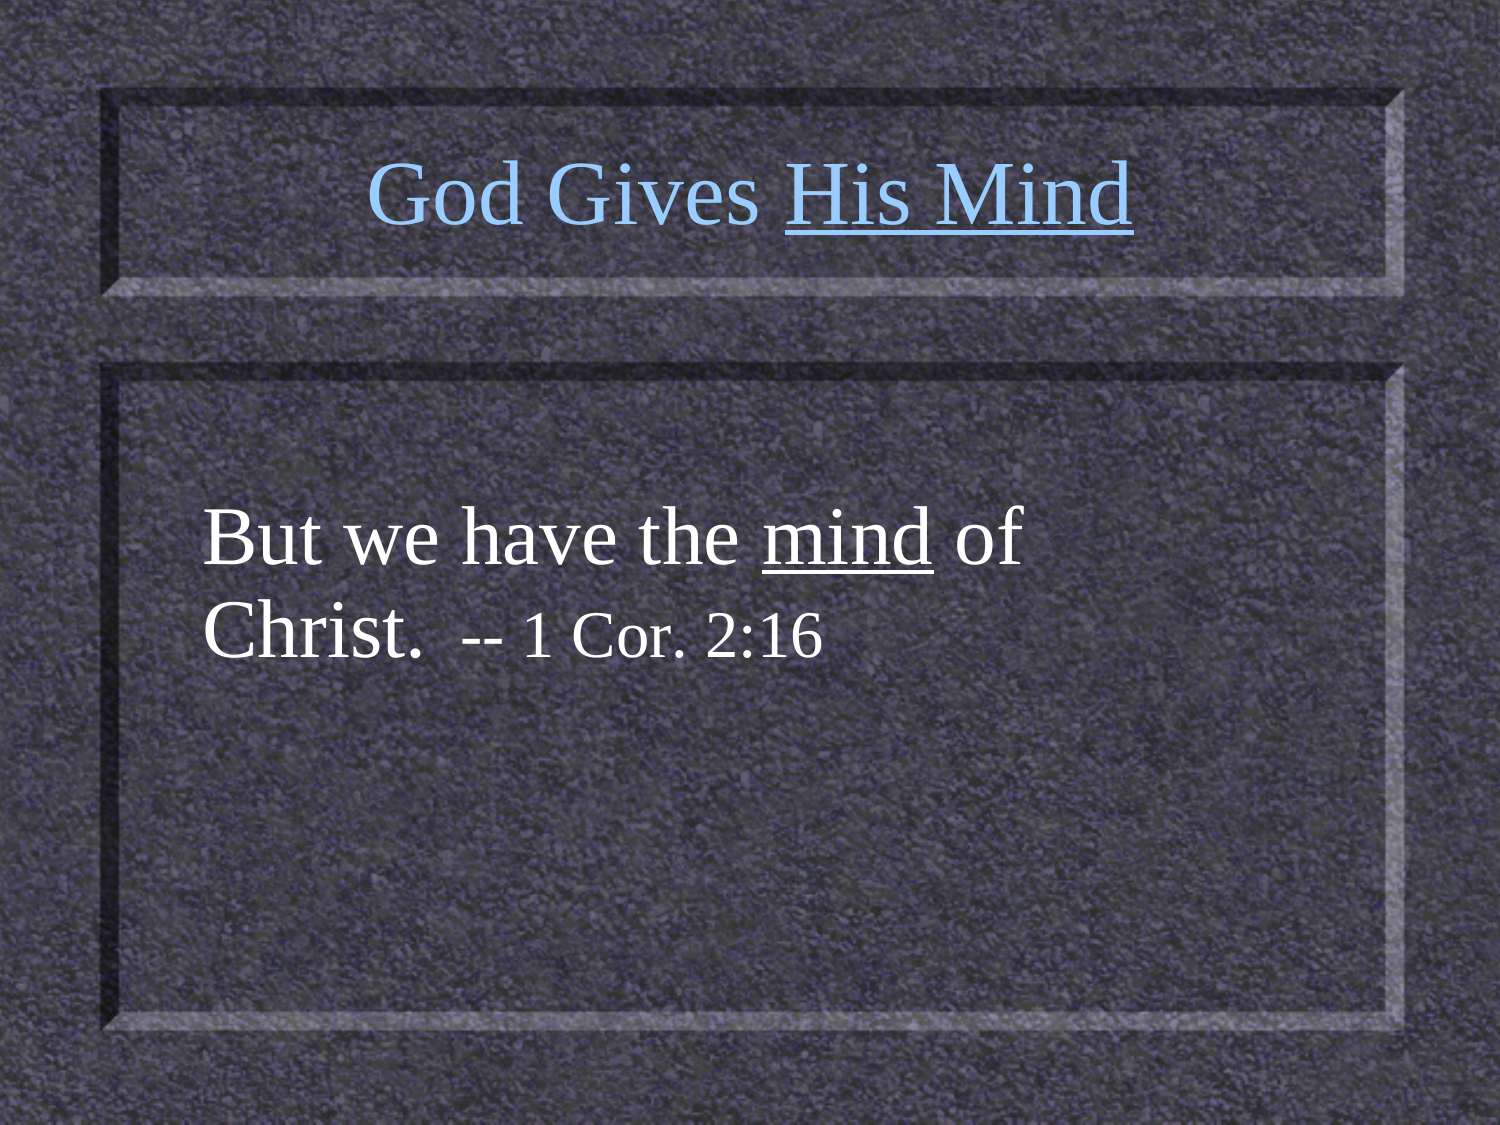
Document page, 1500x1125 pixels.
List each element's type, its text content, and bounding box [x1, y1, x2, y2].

title God Gives His Mind [150, 76, 1351, 312]
text_box But we have the mind of Christ. -- 1 Cor. 2:16 [187, 483, 1276, 683]
picture [0, 0, 1500, 1125]
